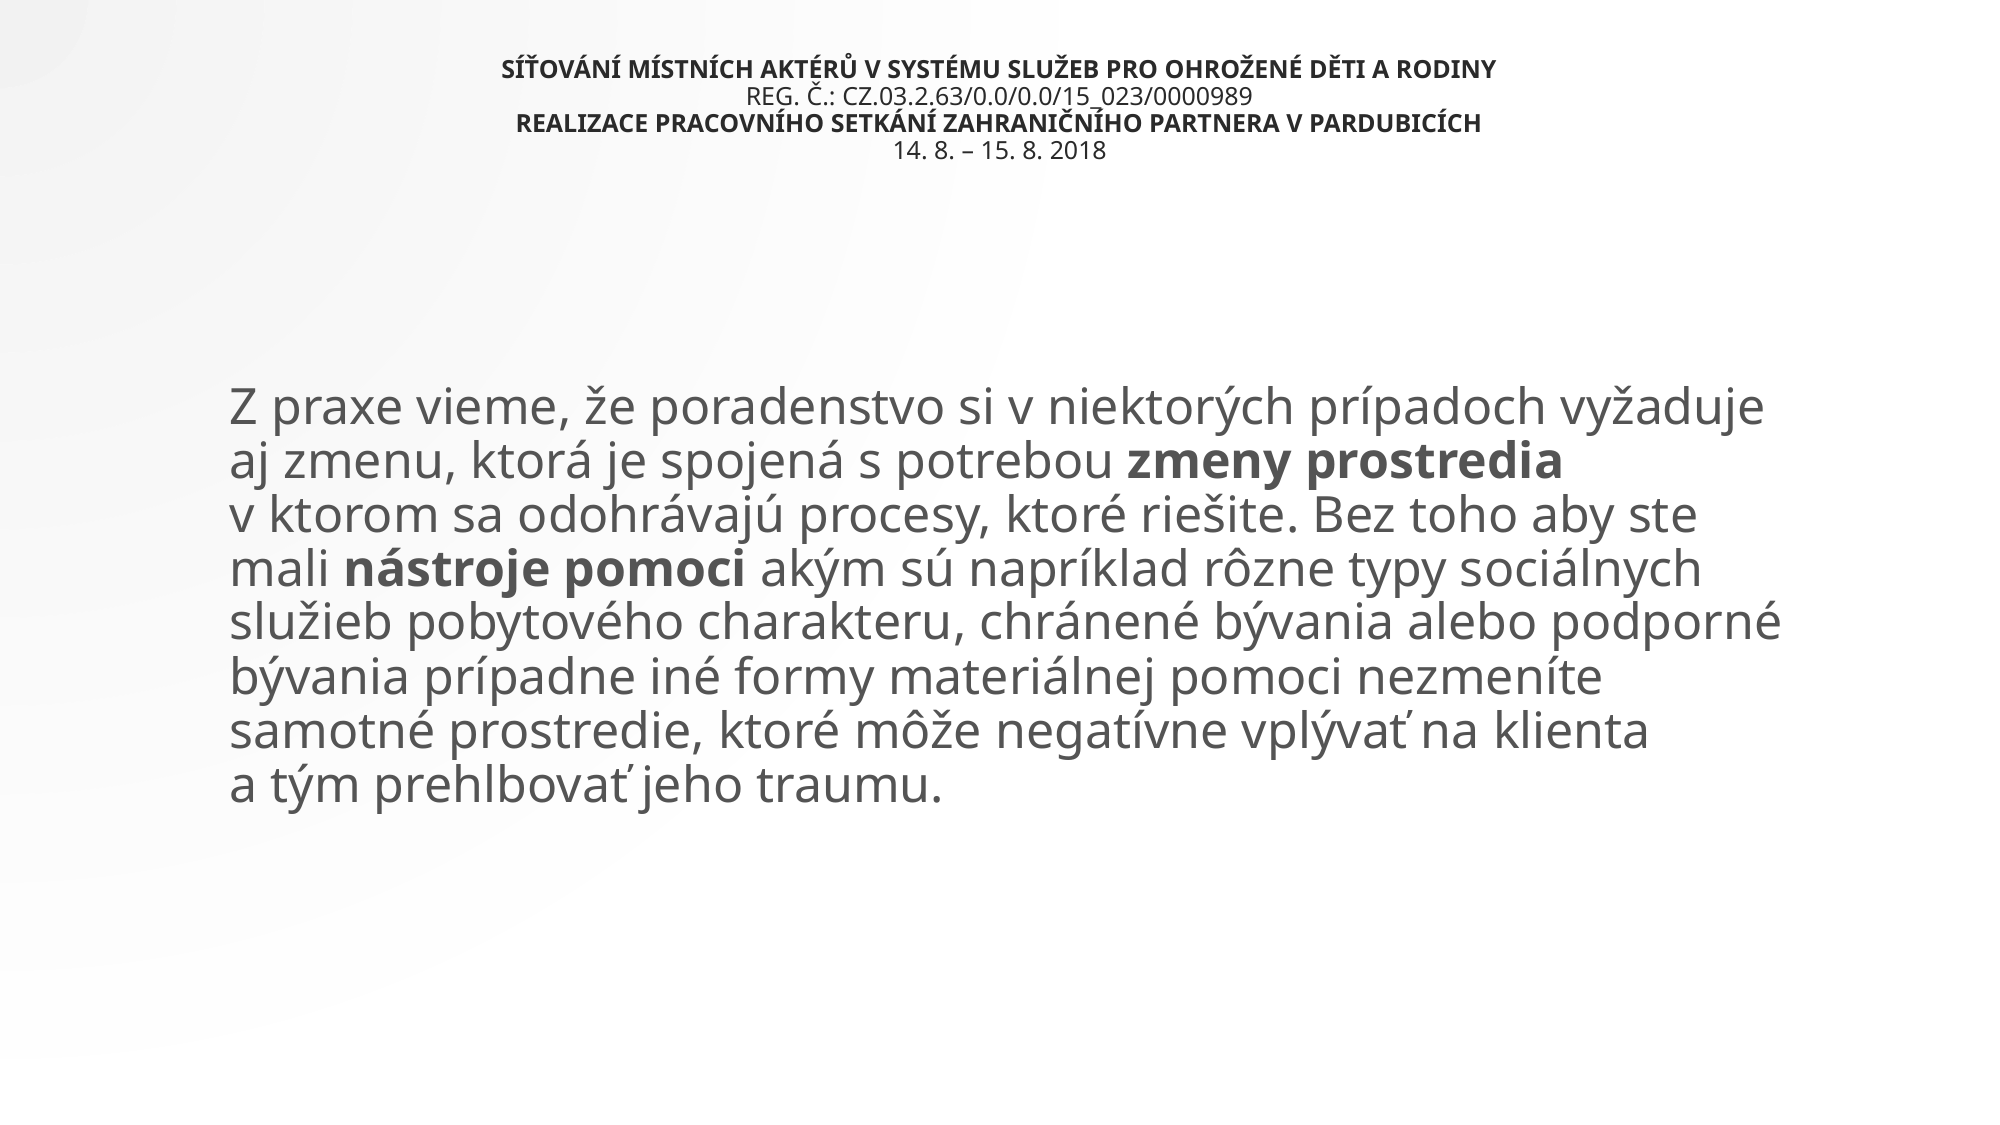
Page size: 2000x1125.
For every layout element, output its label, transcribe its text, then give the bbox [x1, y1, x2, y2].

list Z praxe vieme, že poradenstvo si v niektorých prípadoch vyžaduje aj zmenu, ktorá je spojená s potrebou zmeny prostredia v ktorom sa odohrávajú procesy, ktoré riešite. Bez toho aby ste mali nástroje pomoci akým sú napríklad rôzne typy sociálnych služieb pobytového charakteru, chránené bývania alebo podporné bývania prípadne iné formy materiálnej pomoci nezmeníte samotné prostredie, ktoré môže negatívne vplývať na klienta a tým prehlbovať jeho traumu. [199, 373, 1800, 1013]
title Síťování místních aktérů v systému služeb pro ohrožené děti a rodiny reg. č.: CZ.03.2.63/0.0/0.0/15_023/0000989 Realizace pracovního setkání zahraničního partnera v Pardubicích 14. 8. – 15. 8. 2018 [199, 45, 1800, 173]
